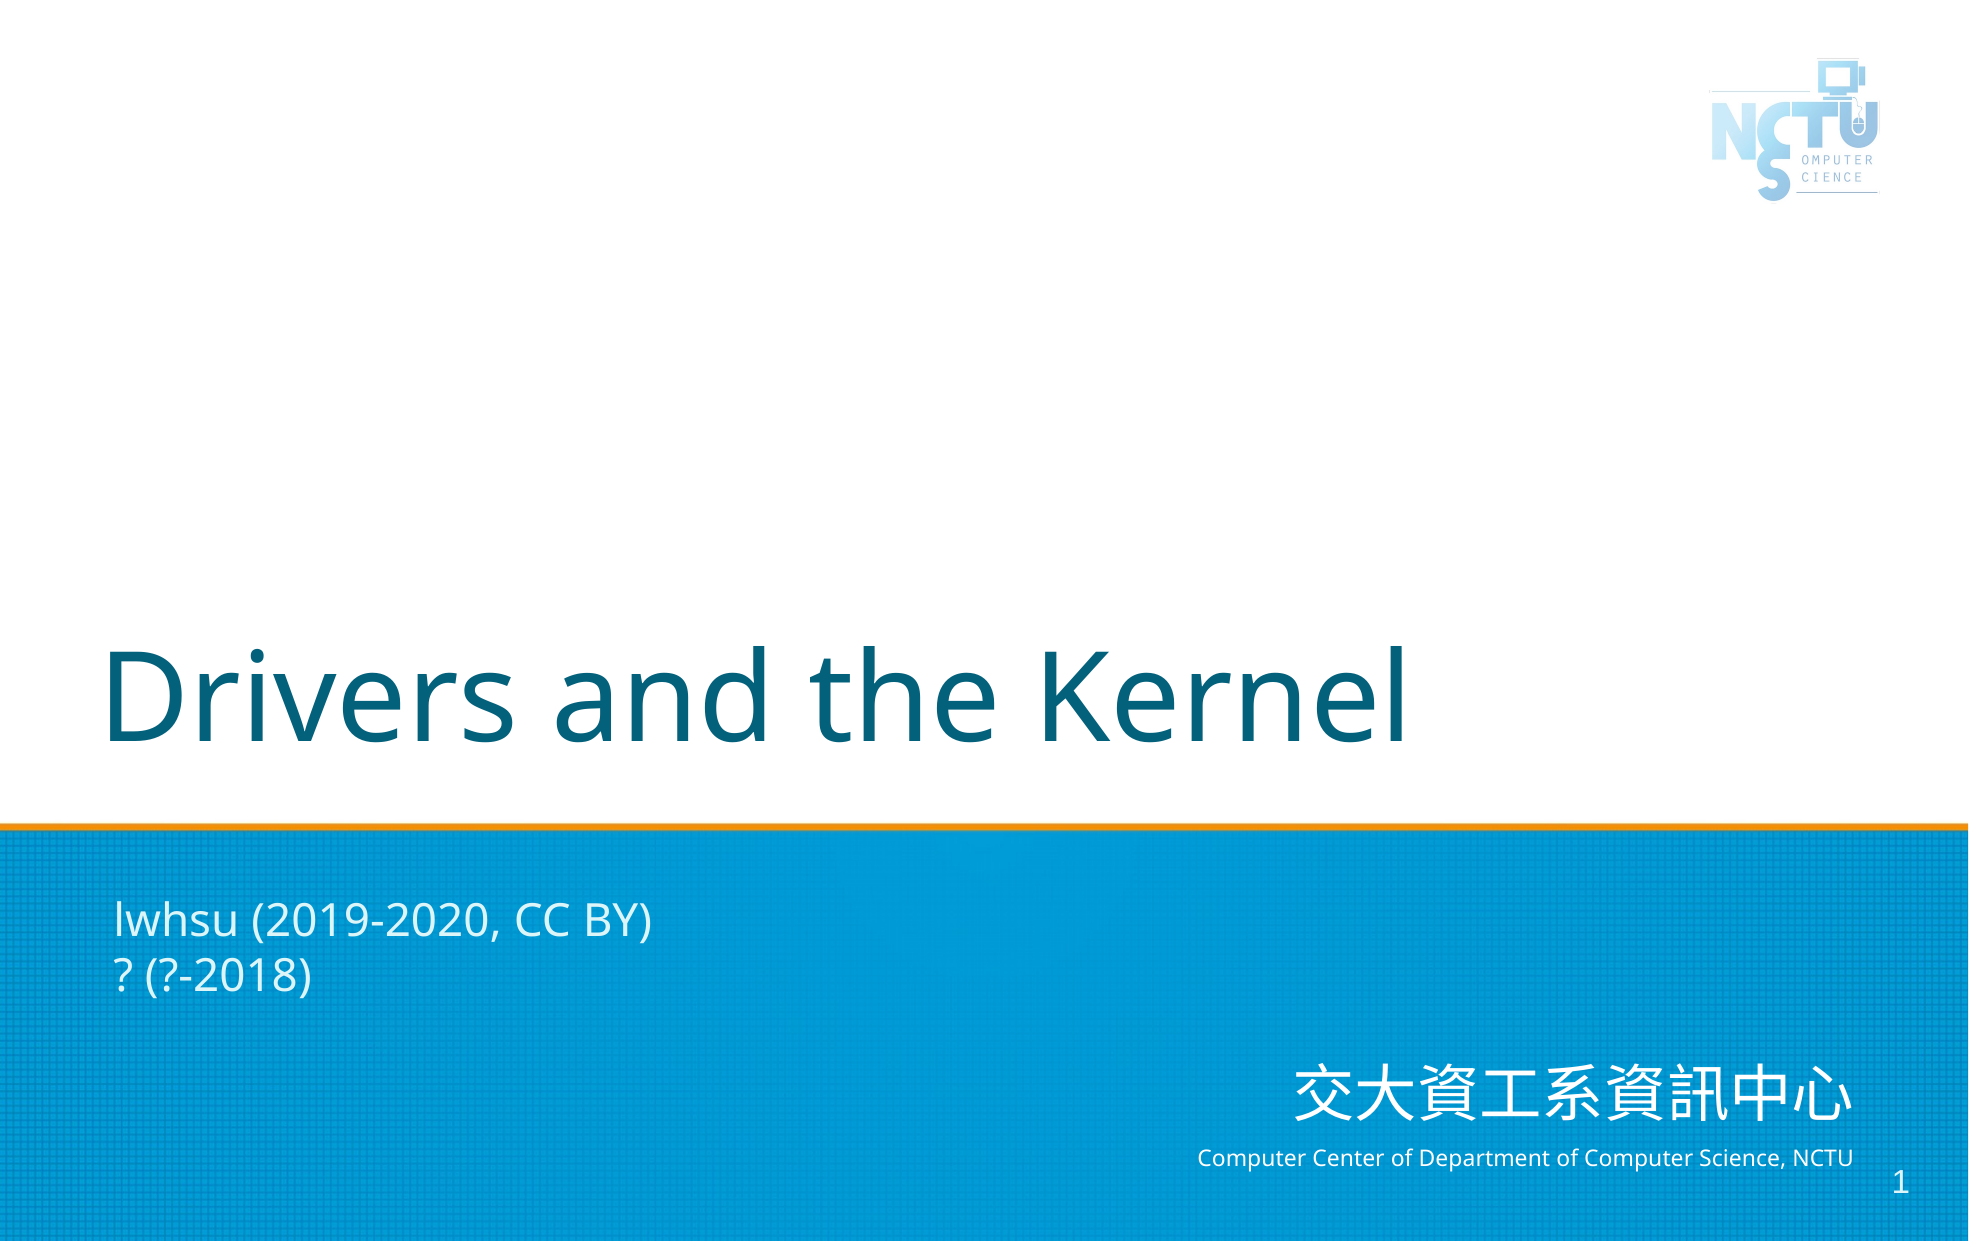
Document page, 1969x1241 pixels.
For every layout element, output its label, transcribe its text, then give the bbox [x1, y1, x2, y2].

picture [0, 0, 1969, 832]
slide_number <number> [1841, 1145, 1960, 1241]
subtitle lwhsu (2019-2020, CC BY) ? (?-2018) [98, 875, 1783, 1103]
title Drivers and the Kernel [98, 559, 1870, 767]
